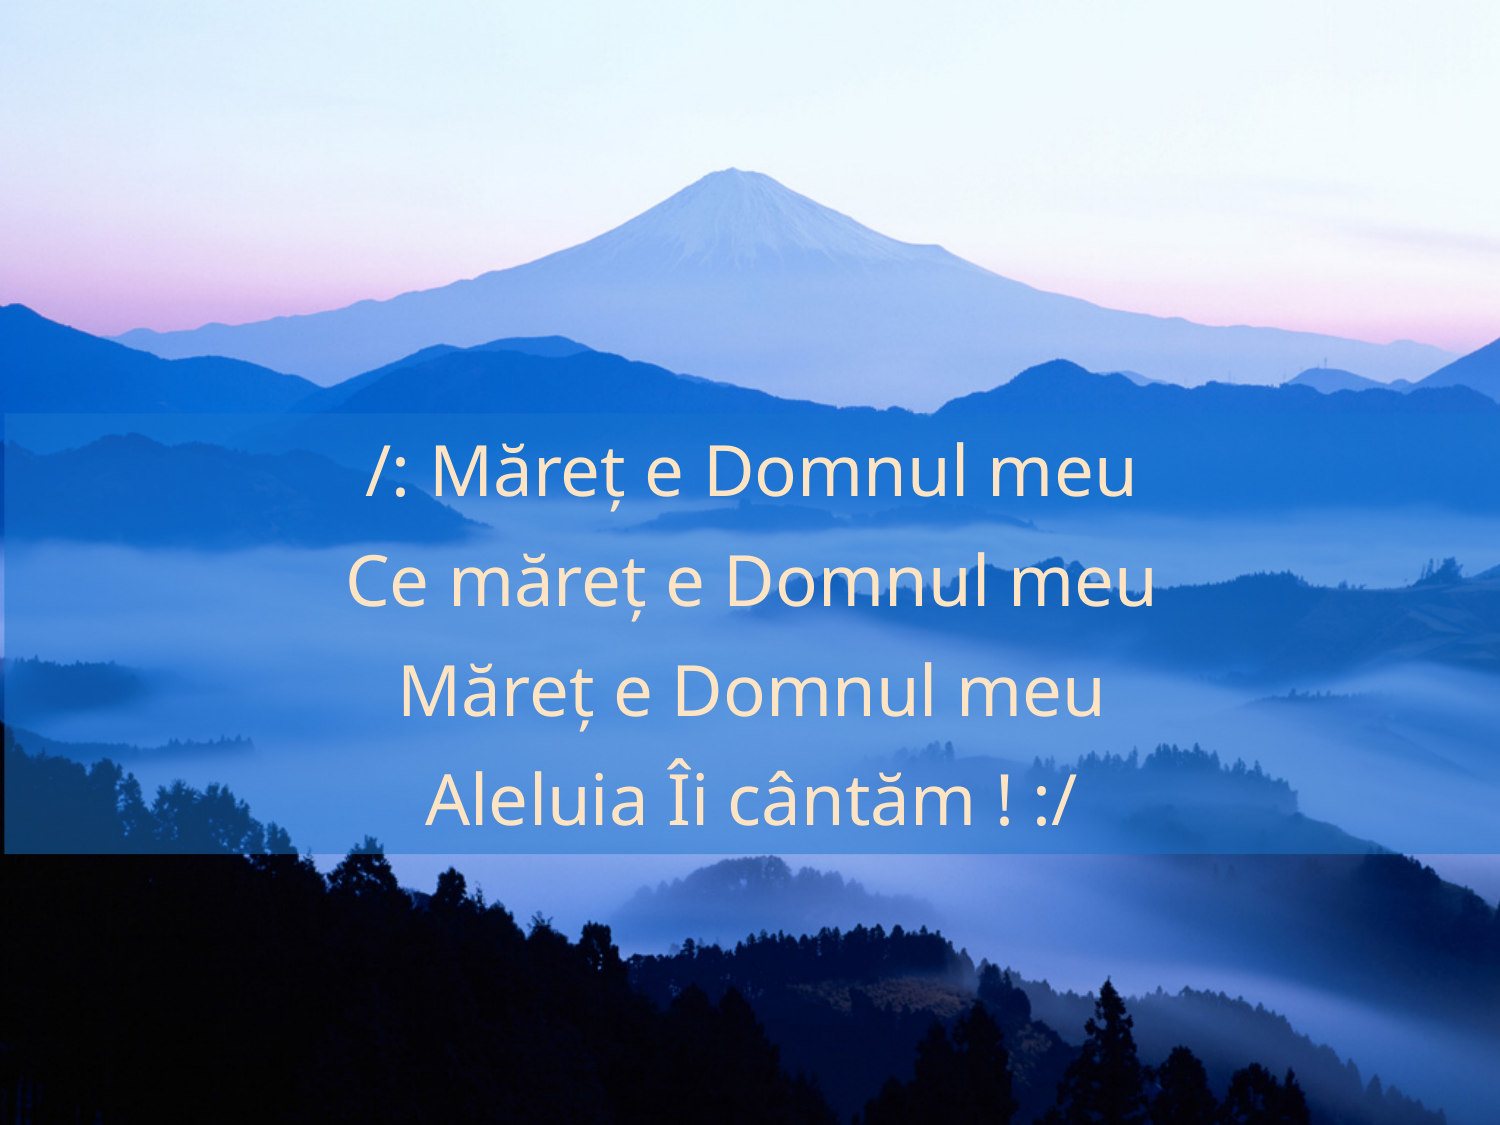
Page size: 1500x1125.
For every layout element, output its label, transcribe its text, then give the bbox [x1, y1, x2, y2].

text_box /: Măreţ e Domnul meu Ce măreţ e Domnul meu Măreţ e Domnul meu Aleluia Îi cântăm ! :/ [4, 413, 1500, 814]
picture [0, 0, 1500, 1125]
